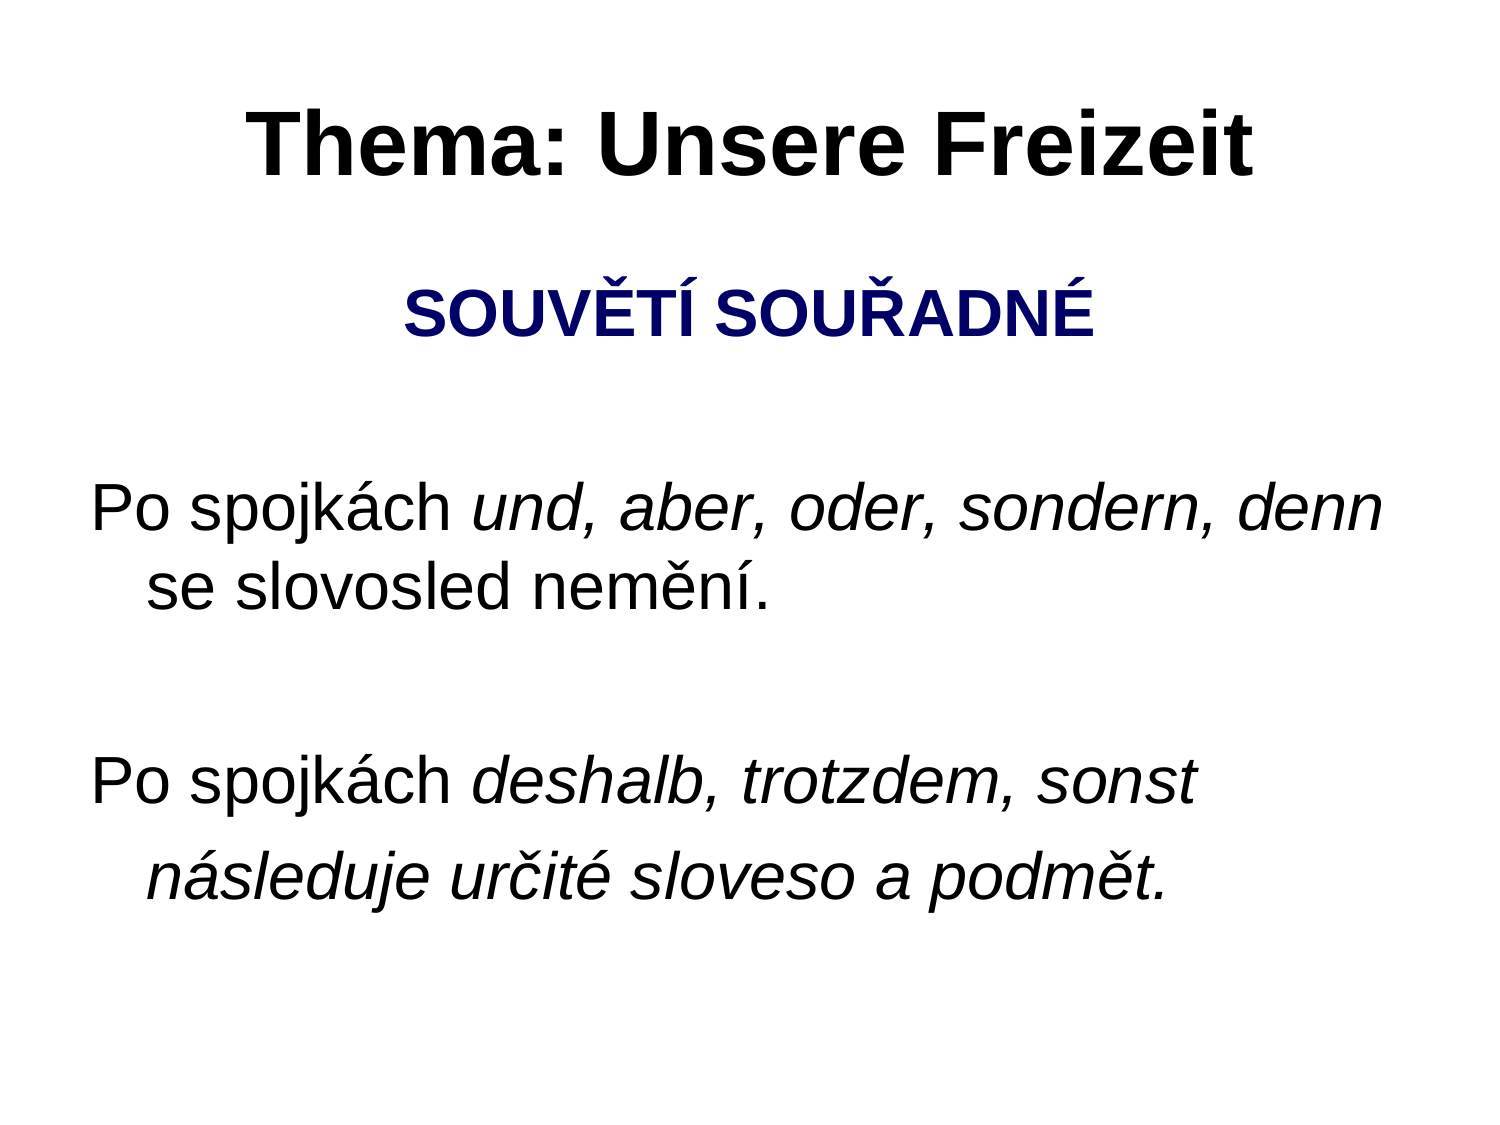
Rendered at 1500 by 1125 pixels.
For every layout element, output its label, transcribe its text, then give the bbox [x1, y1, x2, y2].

title Thema: Unsere Freizeit [75, 45, 1426, 233]
list SOUVĚTÍ SOUŘADNÉ Po spojkách und, aber, oder, sondern, denn se slovosled nemění. Po spojkách deshalb, trotzdem, sonst následuje určité sloveso a podmět. [75, 262, 1426, 1006]
